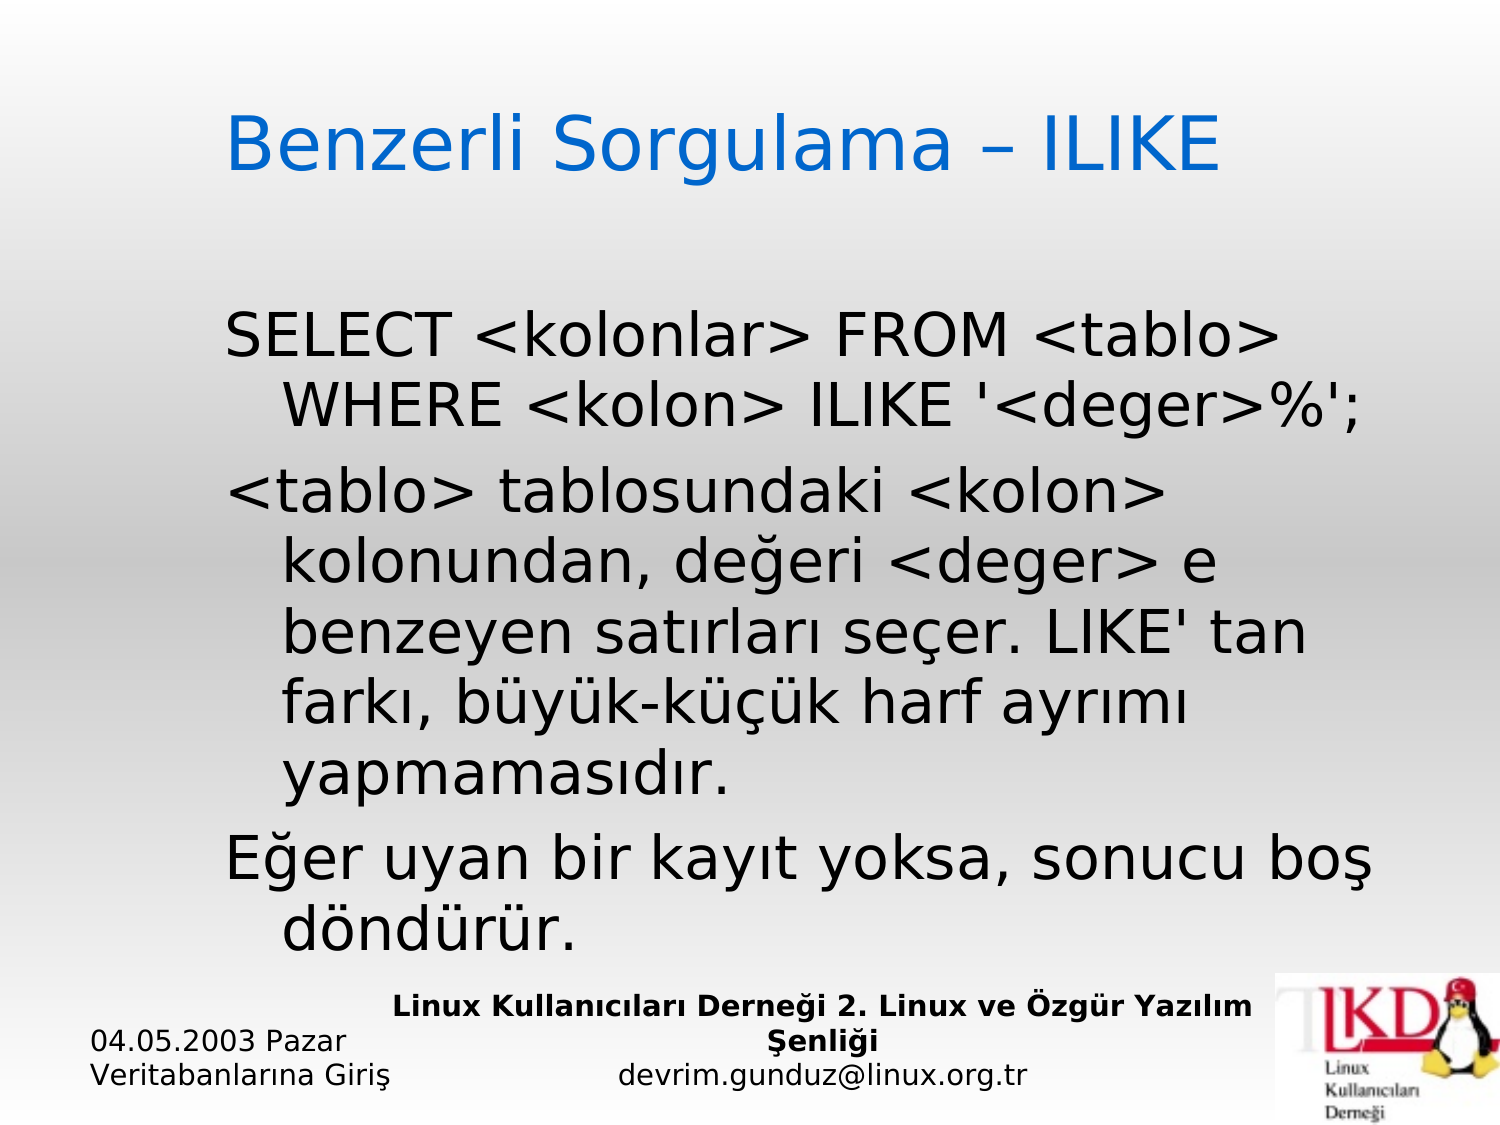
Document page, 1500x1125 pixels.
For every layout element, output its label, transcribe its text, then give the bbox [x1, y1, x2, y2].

picture [1275, 973, 1500, 1125]
title Benzerli Sorgulama – ILIKE [224, 49, 1425, 238]
list SELECT <kolonlar> FROM <tablo> WHERE <kolon> ILIKE '<deger>%'; <tablo> tablosundaki <kolon> kolonundan, değeri <deger> e benzeyen satırları seçer. LIKE' tan farkı, büyük-küçük harf ayrımı yapmamasıdır. Eğer uyan bir kayıt yoksa, sonucu boş döndürür. [224, 299, 1425, 975]
